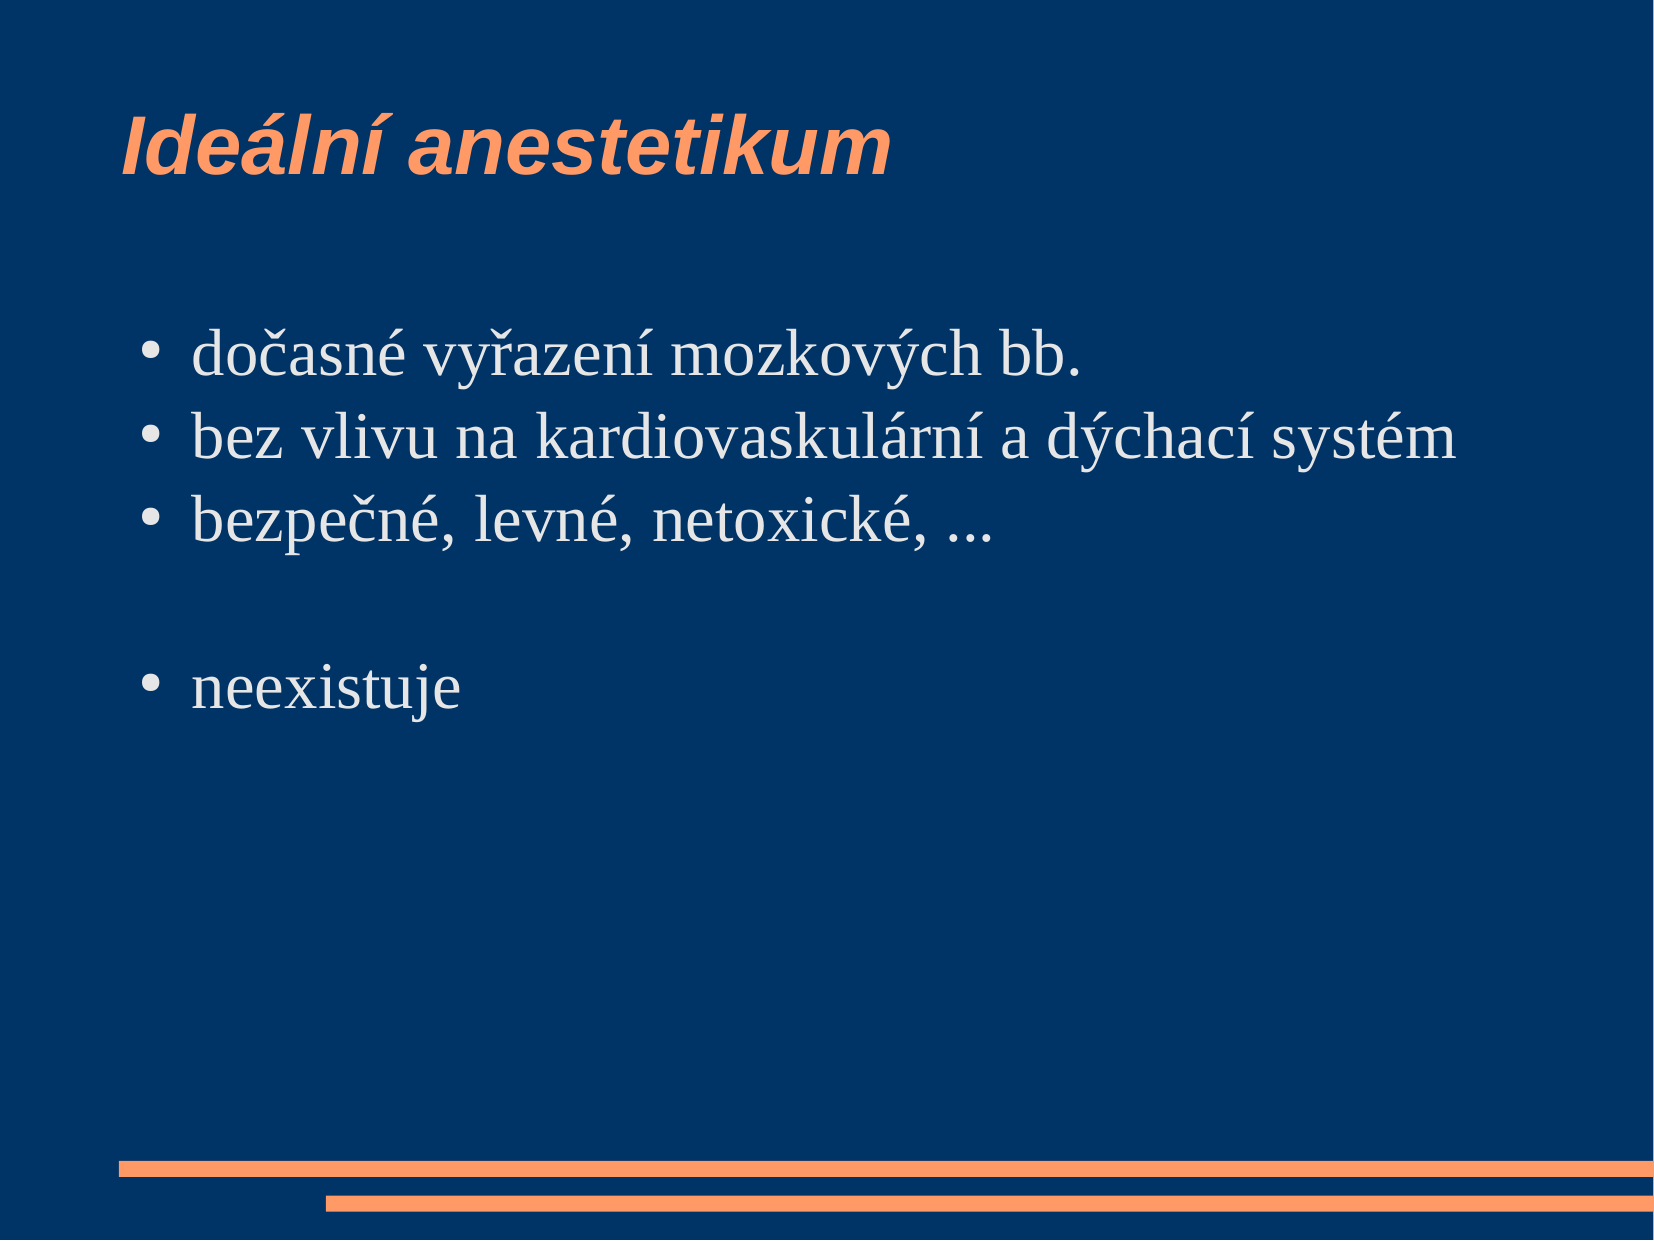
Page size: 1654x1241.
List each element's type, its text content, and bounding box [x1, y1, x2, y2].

title Ideální anestetikum [121, 46, 1534, 254]
list dočasné vyřazení mozkových bb. bez vlivu na kardiovaskulární a dýchací systém bezpečné, levné, netoxické, ... neexistuje [121, 322, 1561, 1133]
